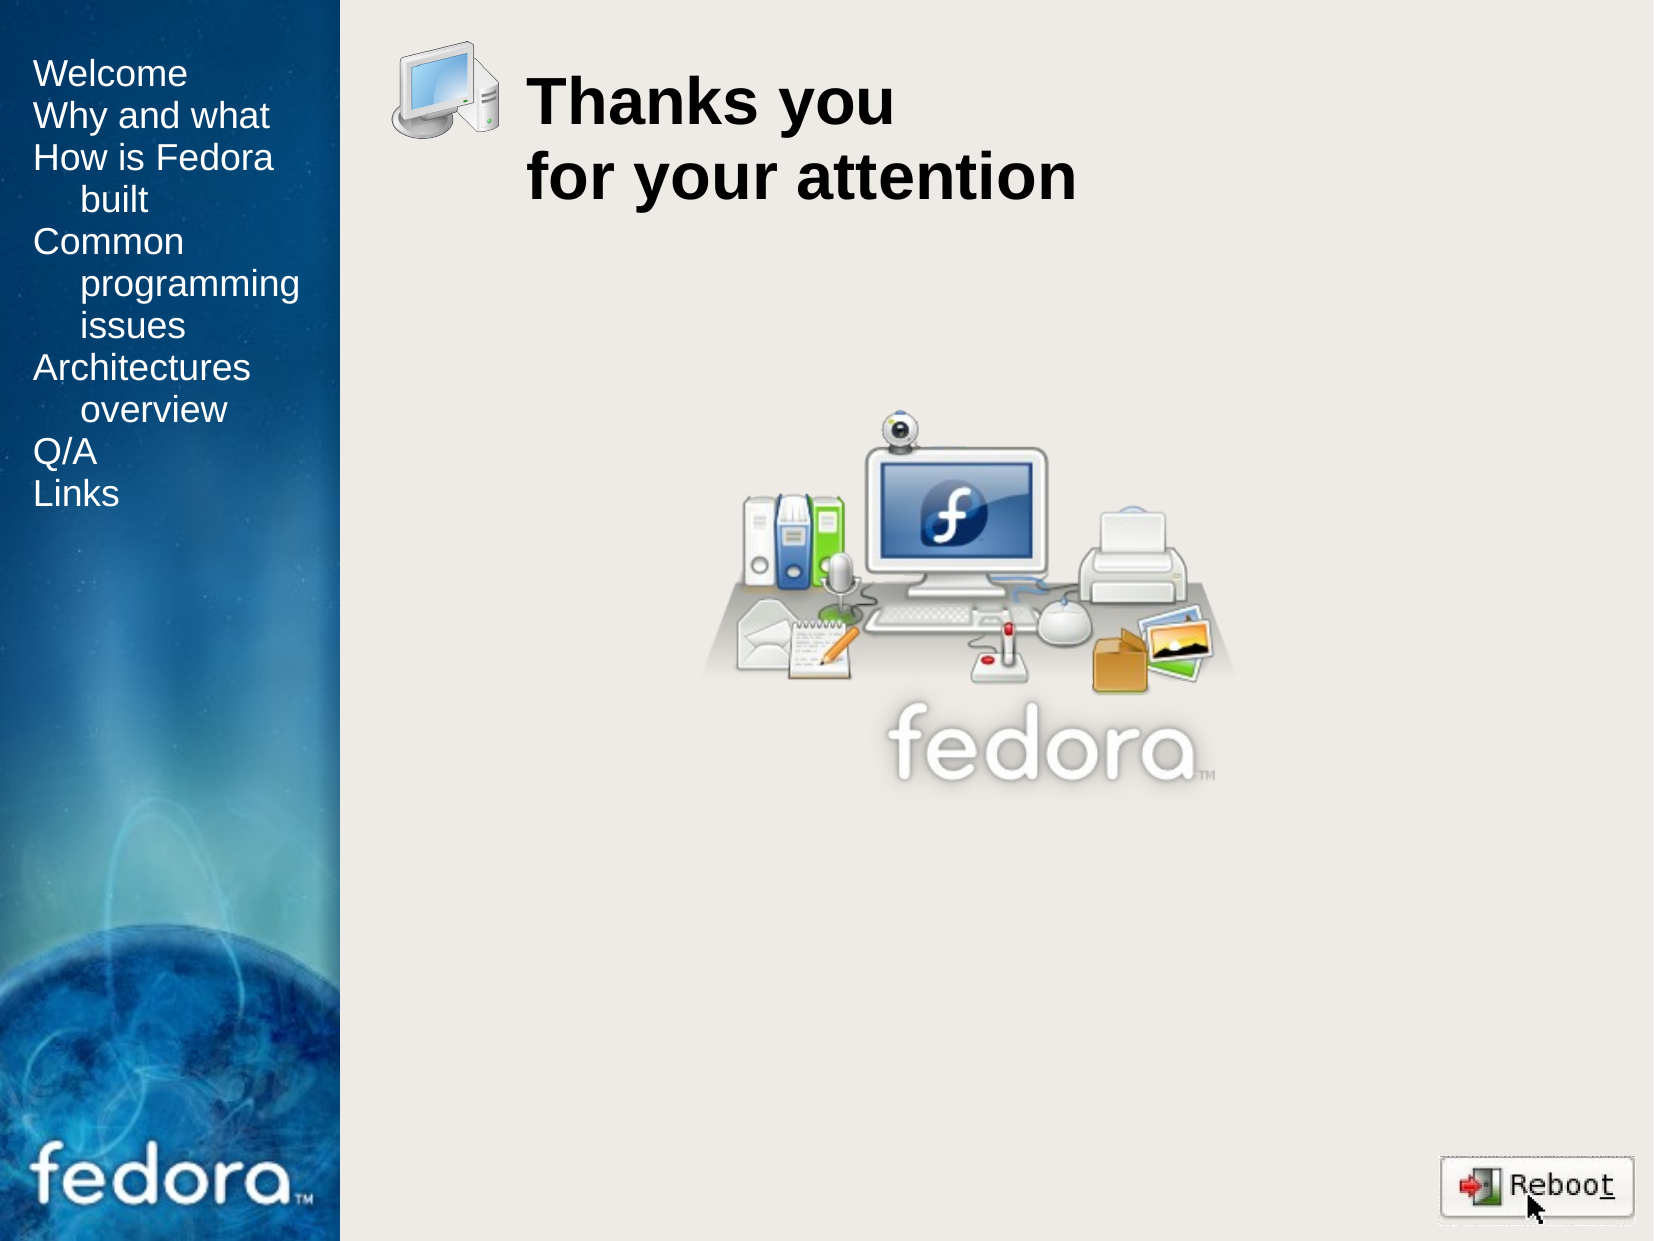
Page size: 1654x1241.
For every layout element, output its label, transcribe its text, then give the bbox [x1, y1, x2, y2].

text_box Welcome Why and what How is Fedora built Common programming issues Architectures overview Q/A Links [18, 45, 327, 523]
text_box Thanks you for your attention [511, 56, 1528, 222]
picture [0, 0, 1654, 1241]
